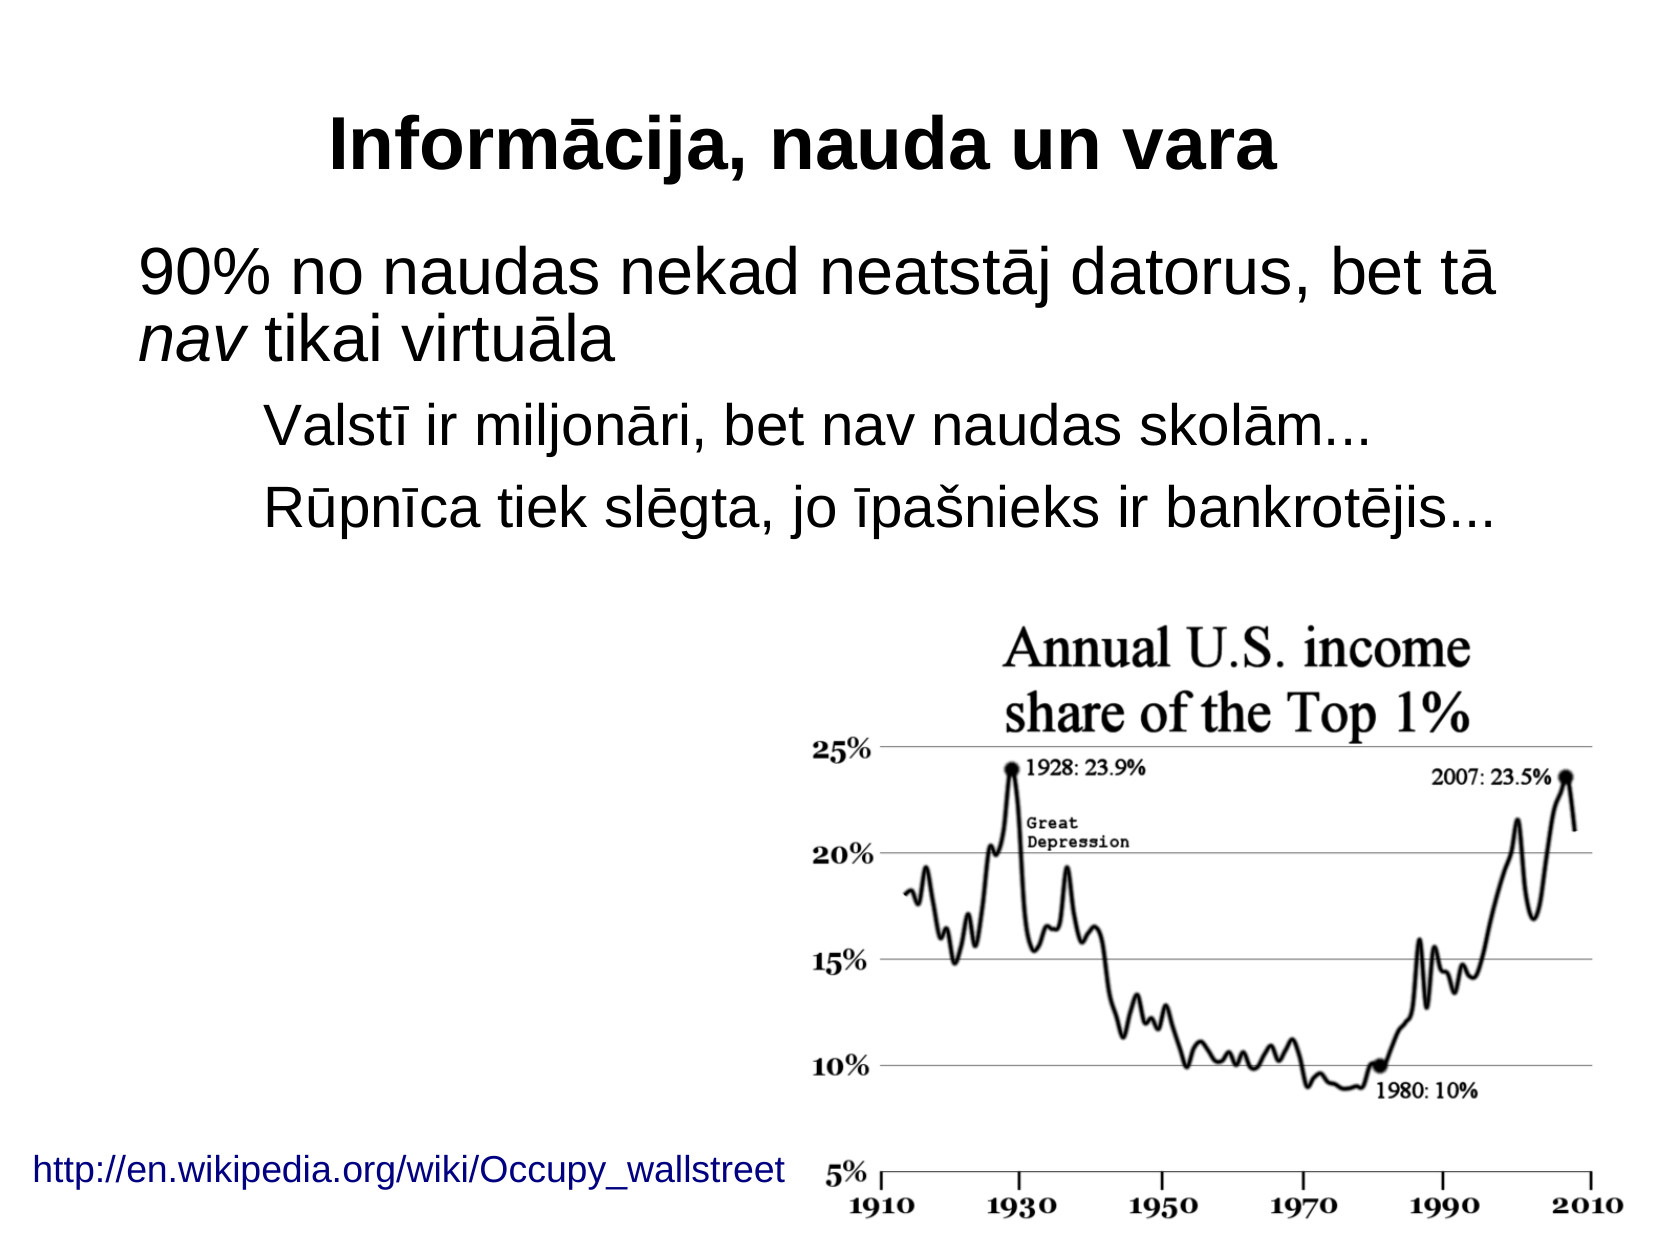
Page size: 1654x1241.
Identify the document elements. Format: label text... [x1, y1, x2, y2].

title Informācija, nauda un vara [94, 96, 1512, 195]
text_box http://en.wikipedia.org/wiki/Occupy_wallstreet [17, 1142, 801, 1199]
list 90% no naudas nekad neatstāj datorus, bet tā nav tikai virtuāla Valstī ir miljonāri, bet nav naudas skolām... Rūpnīca tiek slēgta, jo īpašnieks ir bankrotējis... [82, 236, 1569, 1107]
picture [797, 616, 1636, 1233]
